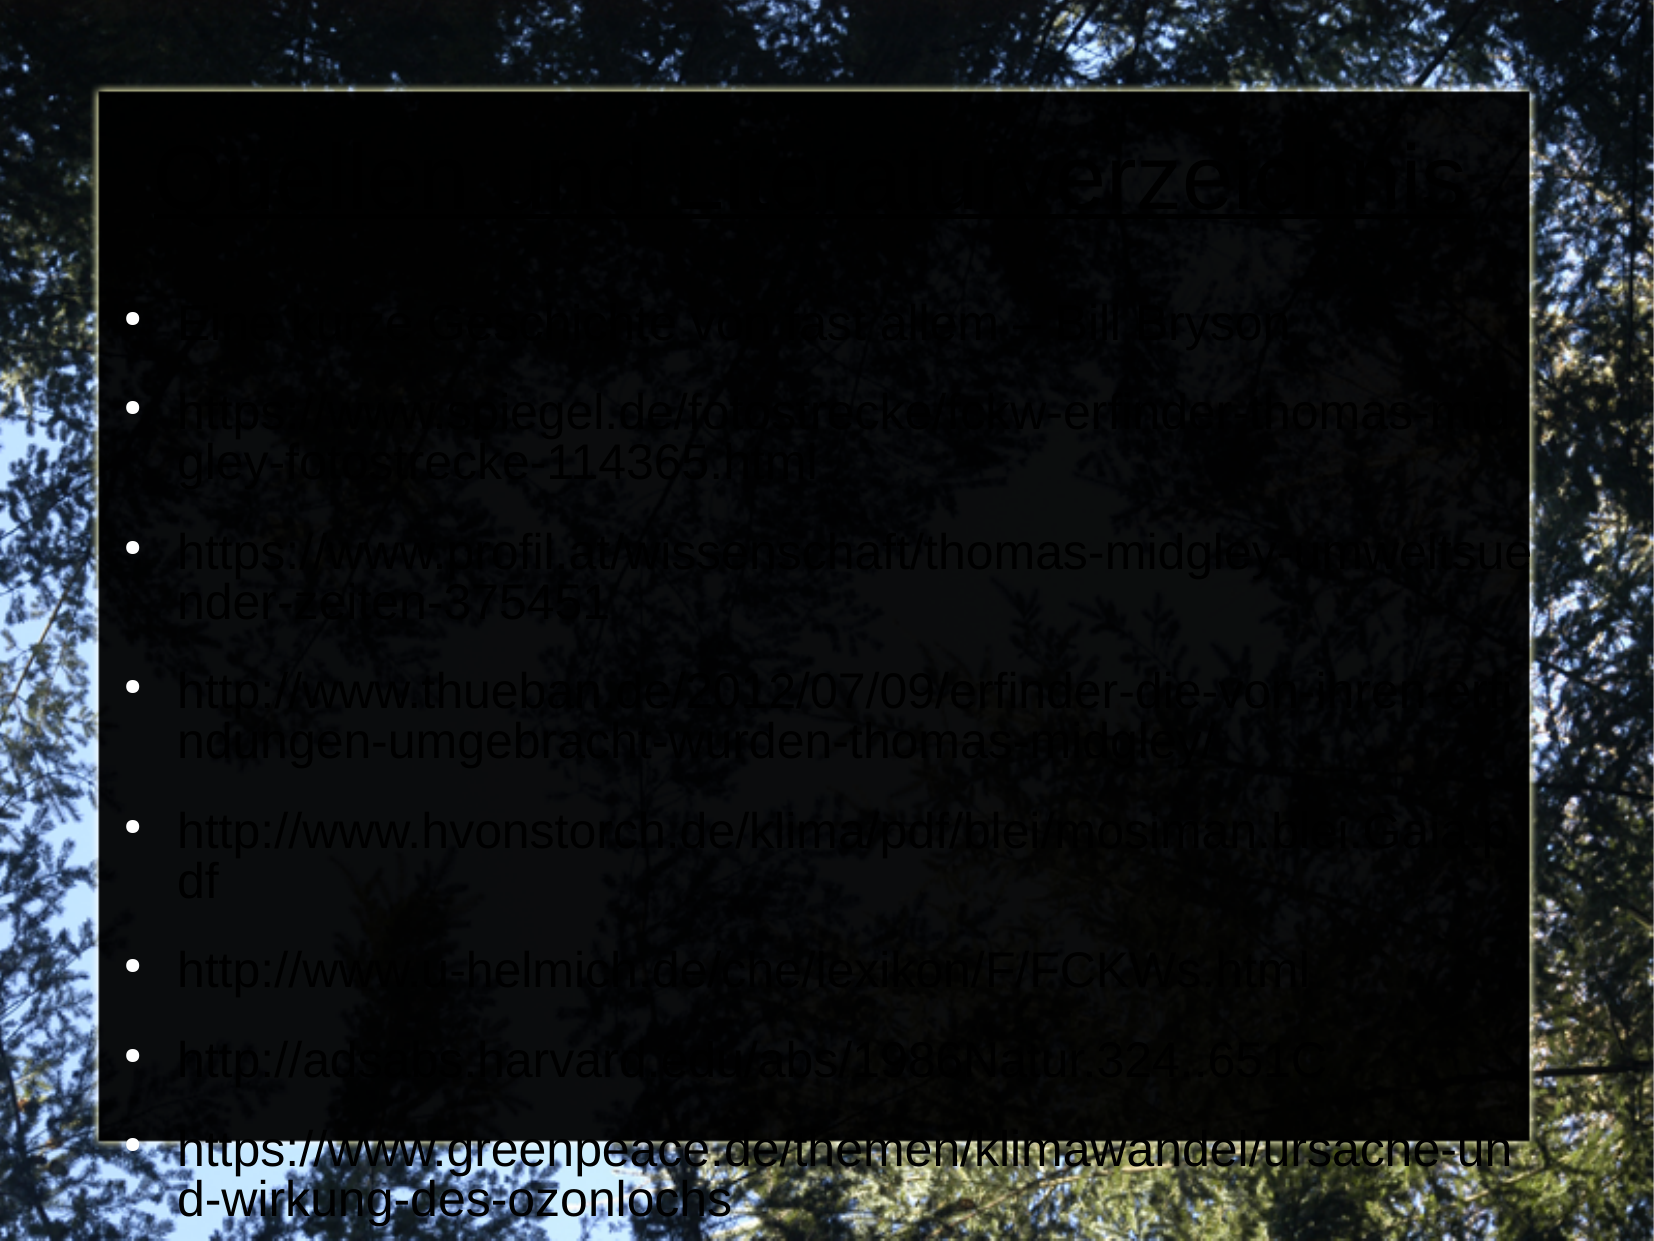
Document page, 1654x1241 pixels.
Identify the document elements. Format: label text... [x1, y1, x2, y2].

list Eine kurze Geschichte von fast allem – Bill Bryson https://www.spiegel.de/fotostrecke/fckw-erfinder-thomas-midgley-fotostrecke-114365.html https://www.profil.at/wissenschaft/thomas-midgley-umweltsuender-zeiten-375451 http://www.thueban.de/2012/07/09/erfinder-die-von-ihren-erfindungen-umgebracht-wurden-thomas-midgley/ http://www.hvonstorch.de/klima/pdf/blei/mosiman.blei.Gaia.pdf http://www.u-helmich.de/che/lexikon/F/FCKWs.html http://adsabs.harvard.edu/abs/1986Natur.324..651C https://www.greenpeace.de/themen/klimawandel/ursache-und-wirkung-des-ozonlochs https://www.aerzteblatt.de/archiv/11978/Umwelt-Veraenderungen-in-der-Ozonschicht https://www.weltderphysik.de/gebiet/erde/news/2017/ozonloch-schliesst-sich-langsamer-als-erwartet/ [88, 290, 1536, 1199]
title Quellen und Literaturverzeichnis [88, 88, 1536, 257]
